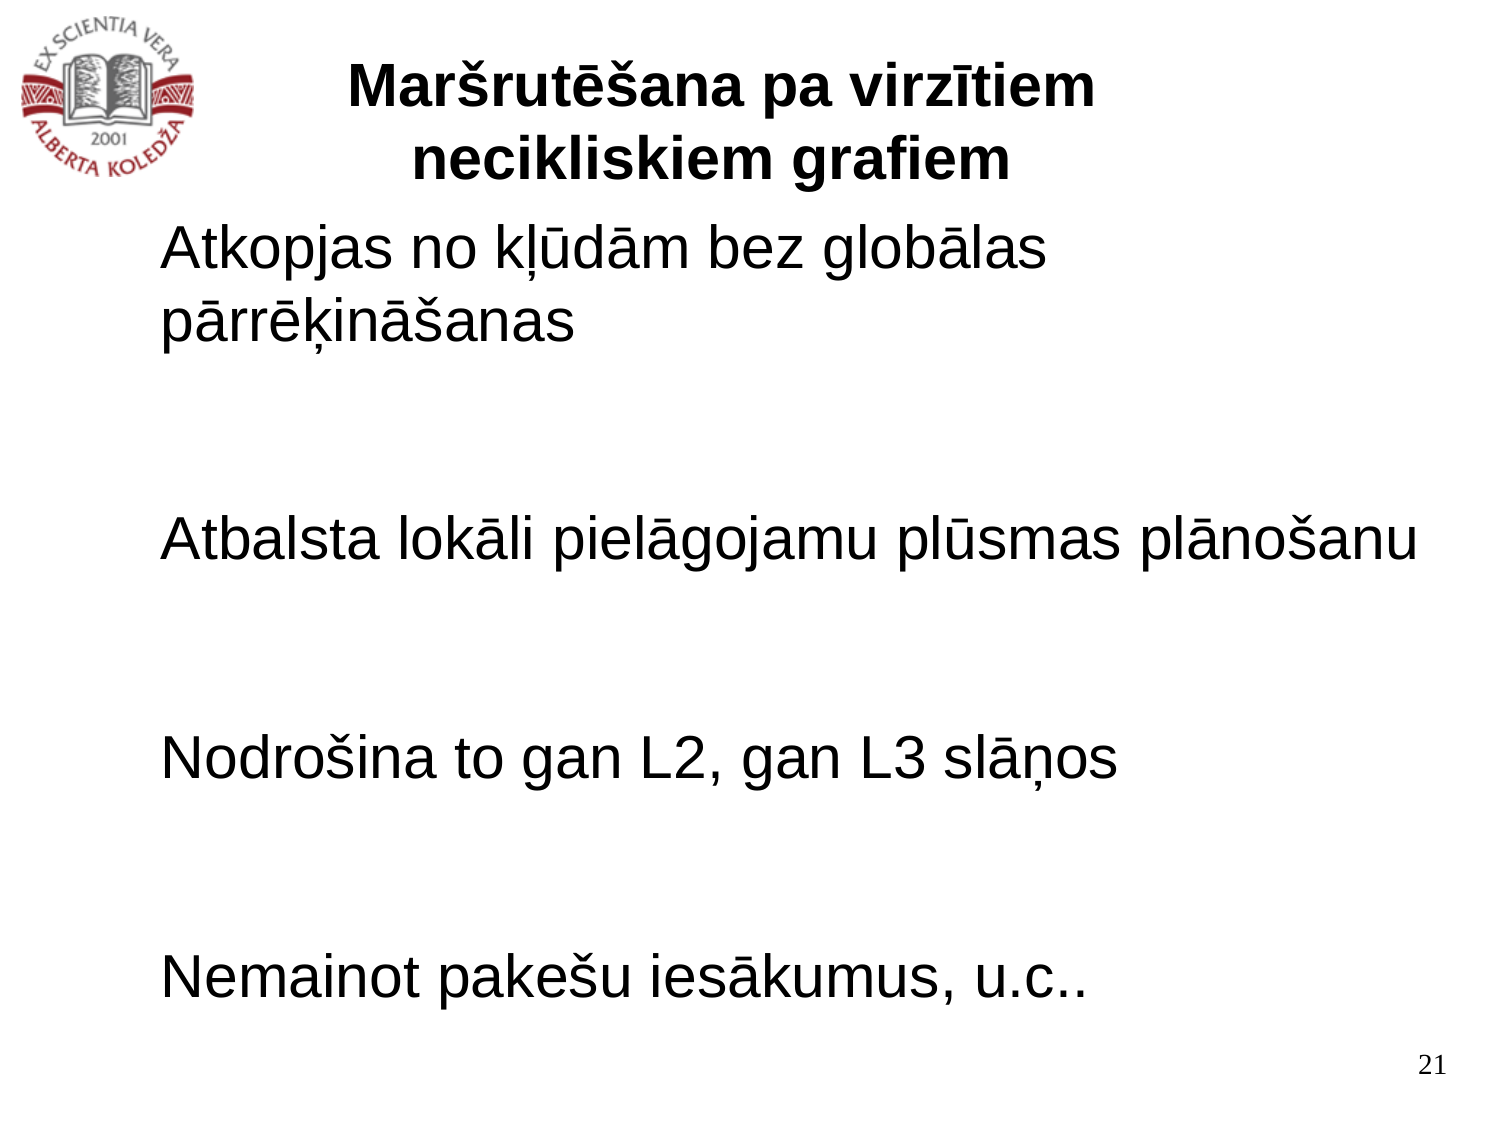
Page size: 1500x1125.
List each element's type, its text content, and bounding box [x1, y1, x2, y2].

title Maršrutēšana pa virzītiem necikliskiem grafiem [50, 37, 1374, 200]
picture [21, 16, 194, 177]
list Atkopjas no kļūdām bez globālas pārrēķināšanas Atbalsta lokāli pielāgojamu plūsmas plānošanu Nodrošina to gan L2, gan L3 slāņos Nemainot pakešu iesākumus, u.c.. [74, 200, 1463, 1101]
text_box <skaitlis> [1312, 1037, 1463, 1101]
